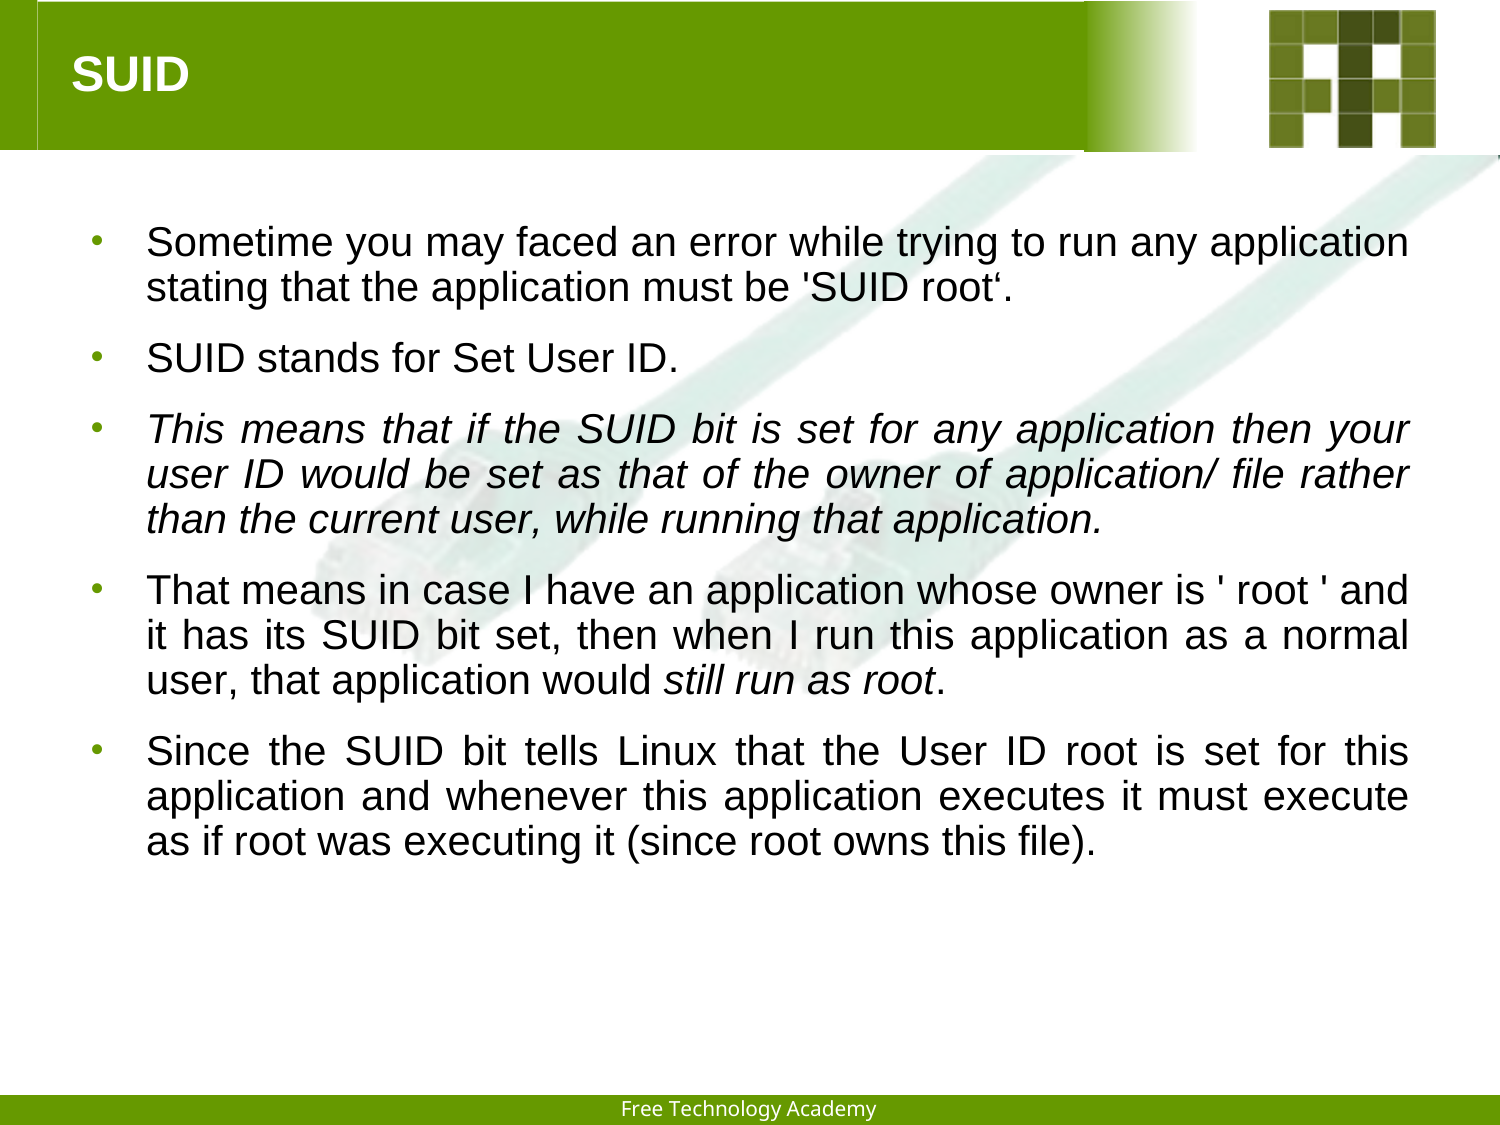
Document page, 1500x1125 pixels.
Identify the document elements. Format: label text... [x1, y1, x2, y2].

list Sometime you may faced an error while trying to run any application stating that the application must be 'SUID root‘. SUID stands for Set User ID. This means that if the SUID bit is set for any application then your user ID would be set as that of the owner of application/ file rather than the current user, while running that application. That means in case I have an application whose owner is ' root ' and it has its SUID bit set, then when I run this application as a normal user, that application would still run as root. Since the SUID bit tells Linux that the User ID root is set for this application and whenever this application executes it must execute as if root was executing it (since root owns this file). [75, 212, 1426, 1055]
title SUID [56, 1, 1107, 152]
picture [1269, 10, 1436, 148]
